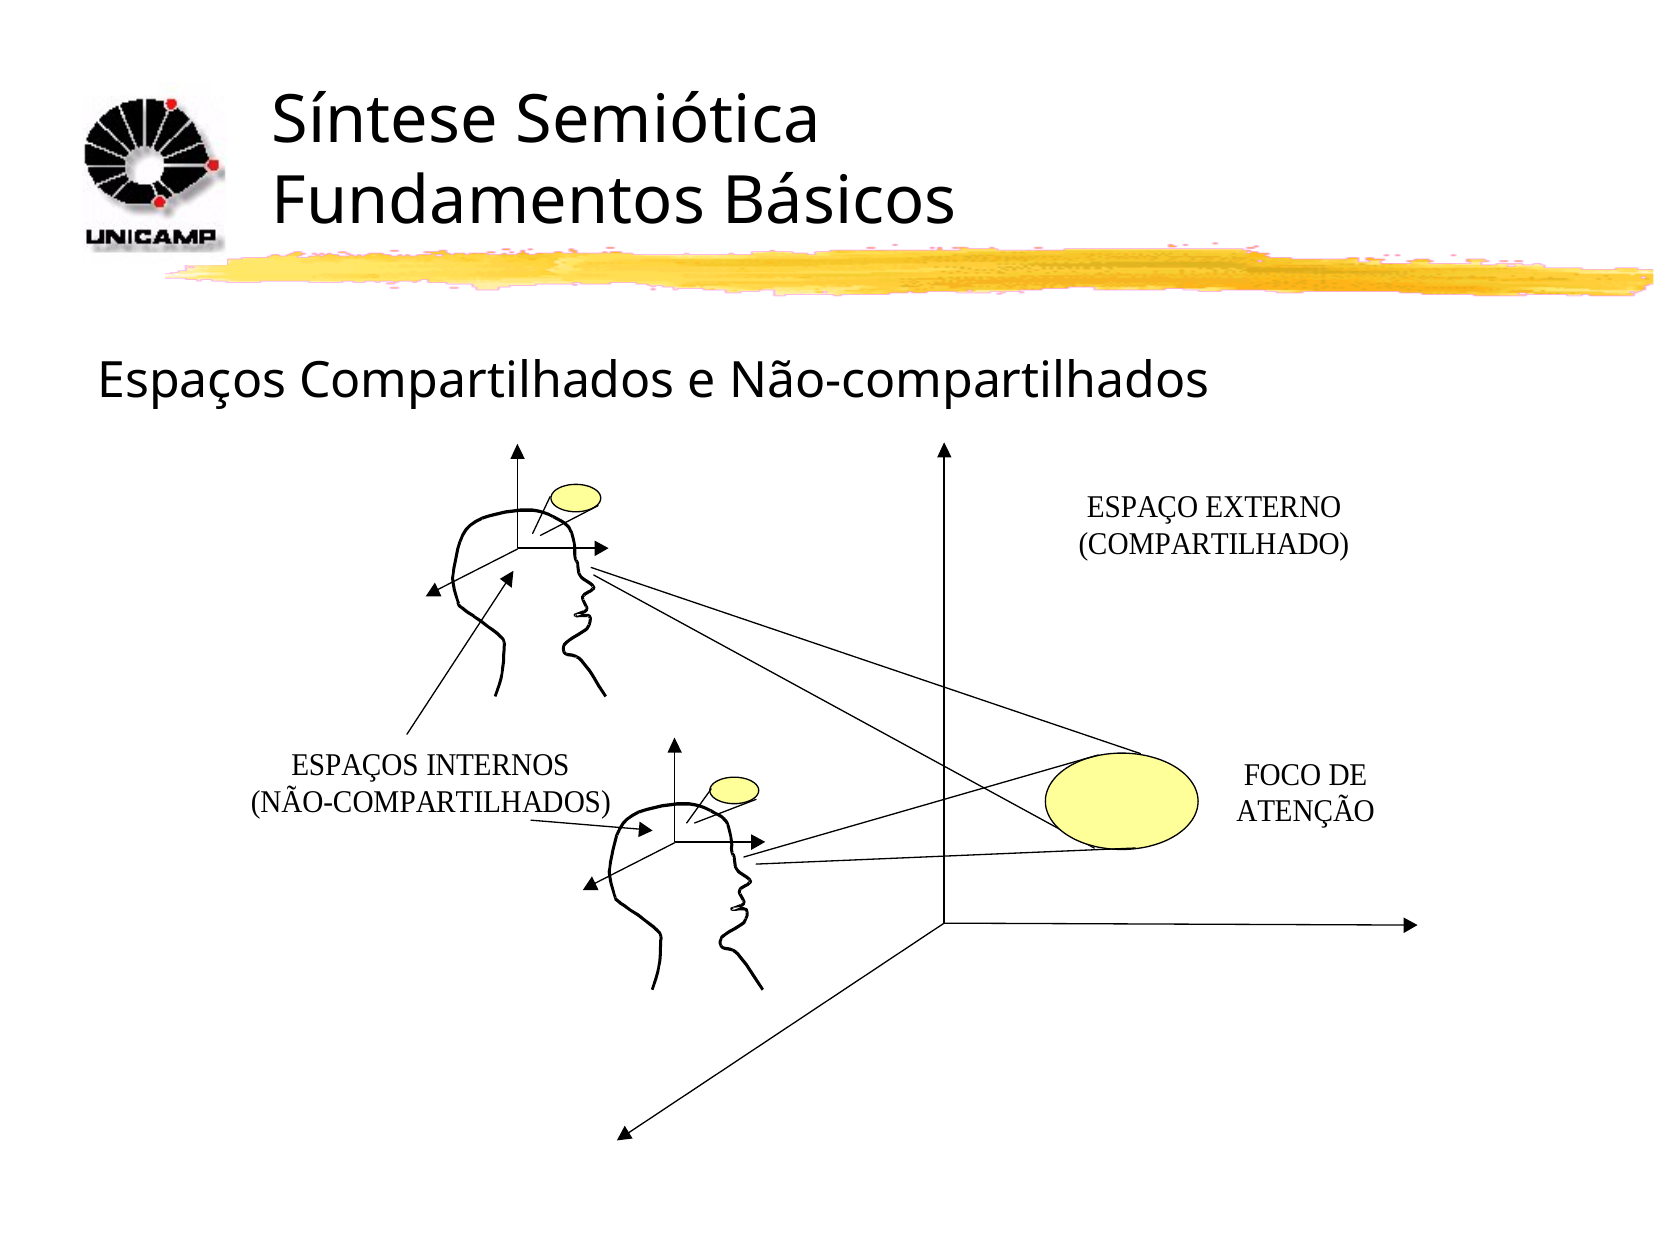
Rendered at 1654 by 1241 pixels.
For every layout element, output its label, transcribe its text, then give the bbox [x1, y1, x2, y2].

chart [233, 440, 1421, 1144]
picture [82, 82, 1654, 308]
list Espaços Compartilhados e Não-compartilhados [82, 340, 1562, 1096]
title Síntese Semiótica Fundamentos Básicos [257, 41, 1580, 248]
